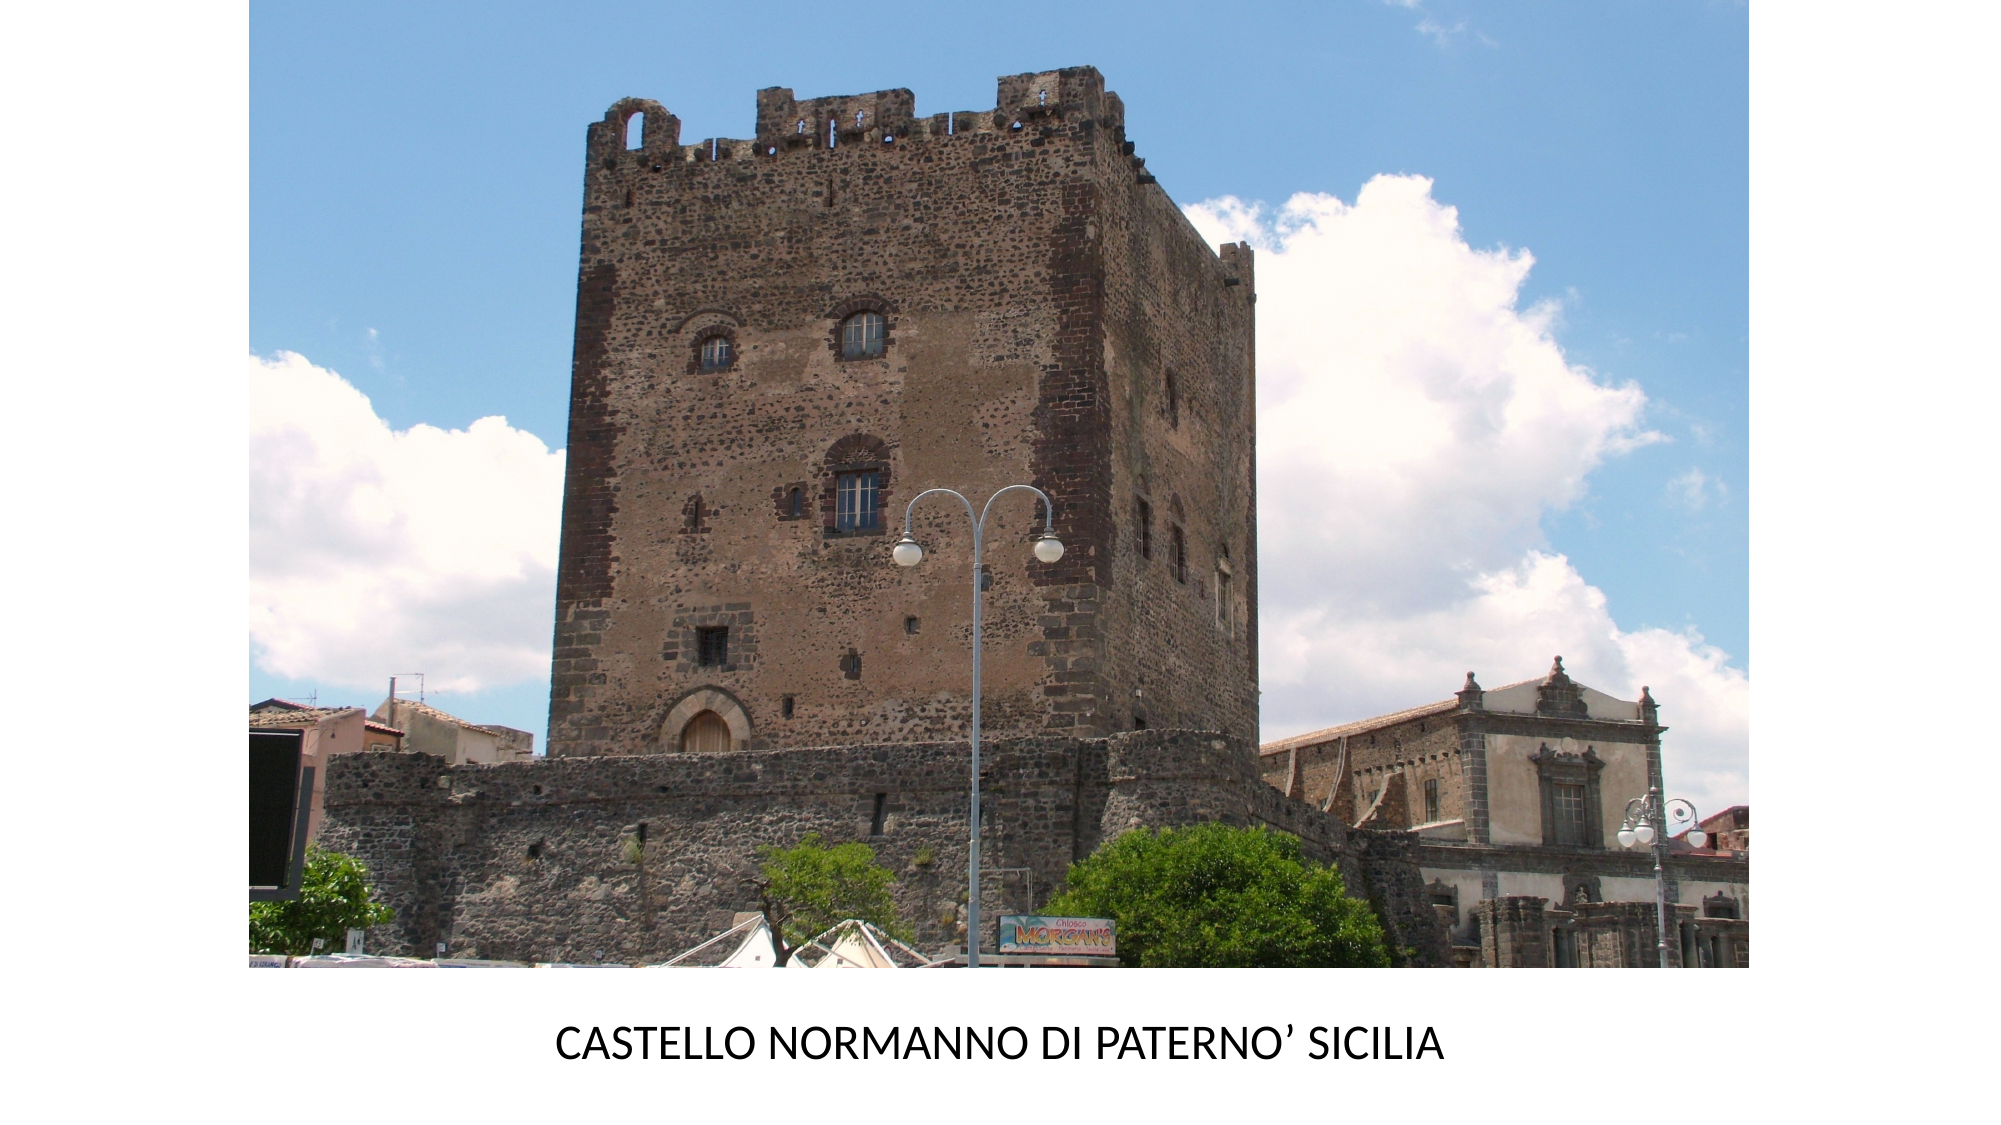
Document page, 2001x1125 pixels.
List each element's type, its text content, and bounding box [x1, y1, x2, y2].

picture [249, 0, 1749, 968]
subtitle CASTELLO NORMANNO DI PATERNO’ SICILIA [249, 1008, 1750, 1103]
